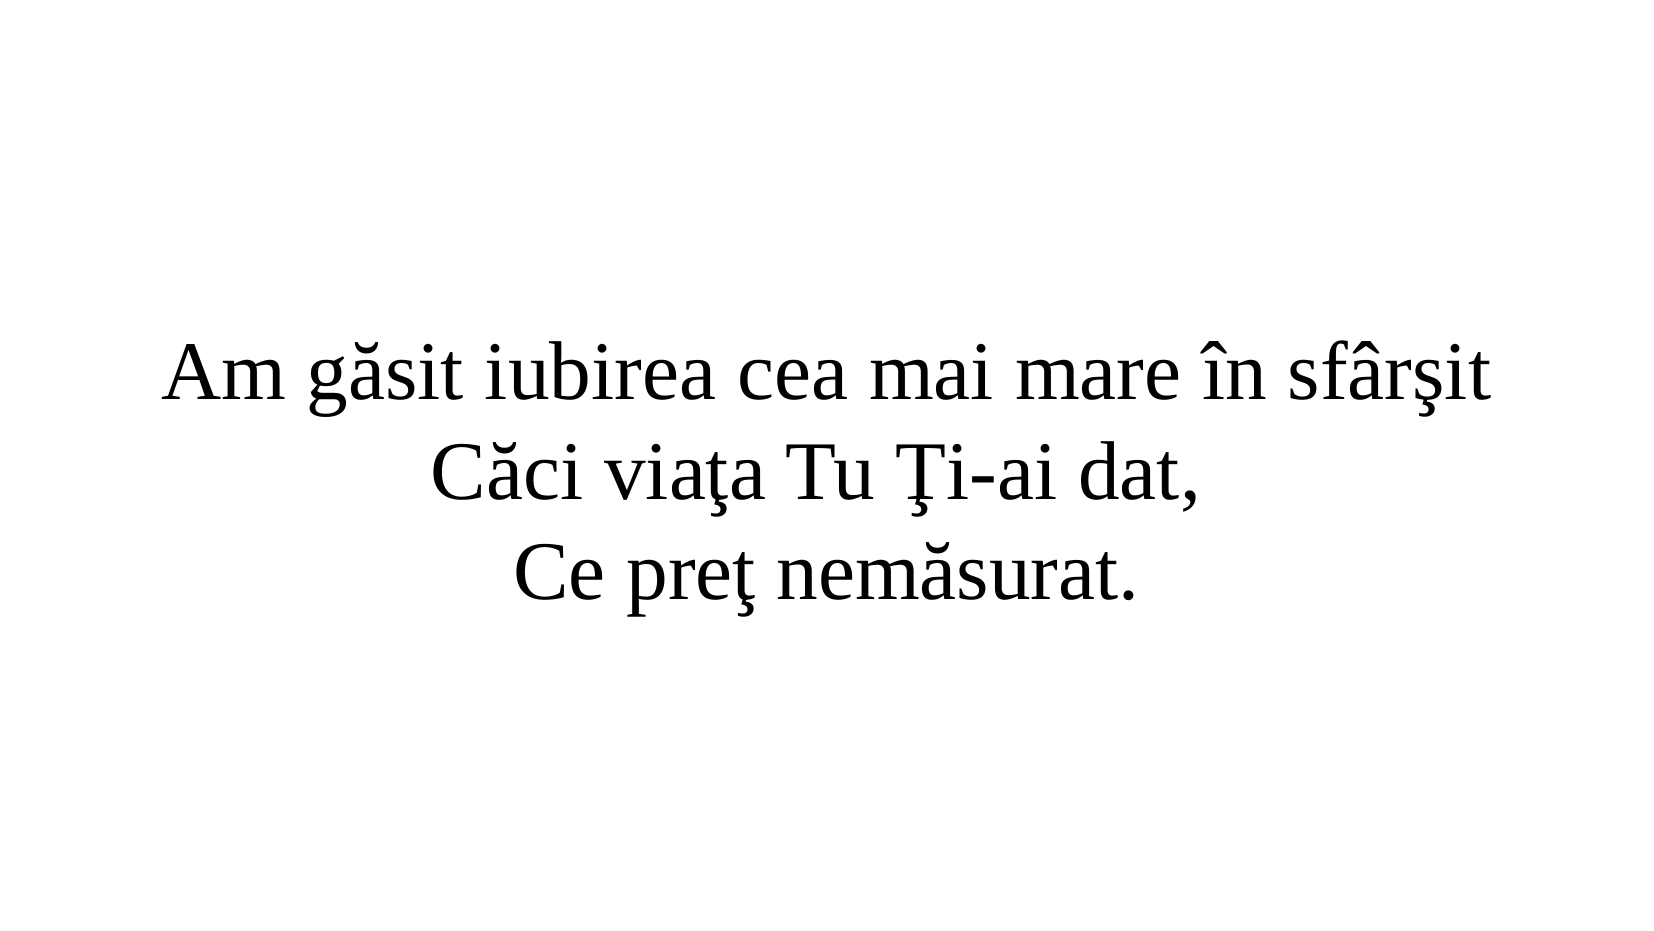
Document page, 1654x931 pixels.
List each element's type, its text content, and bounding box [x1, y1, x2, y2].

subtitle Am găsit iubirea cea mai mare în sfârşit Căci viaţa Tu Ţi-ai dat, Ce preţ nemăsurat. [0, 308, 1654, 583]
